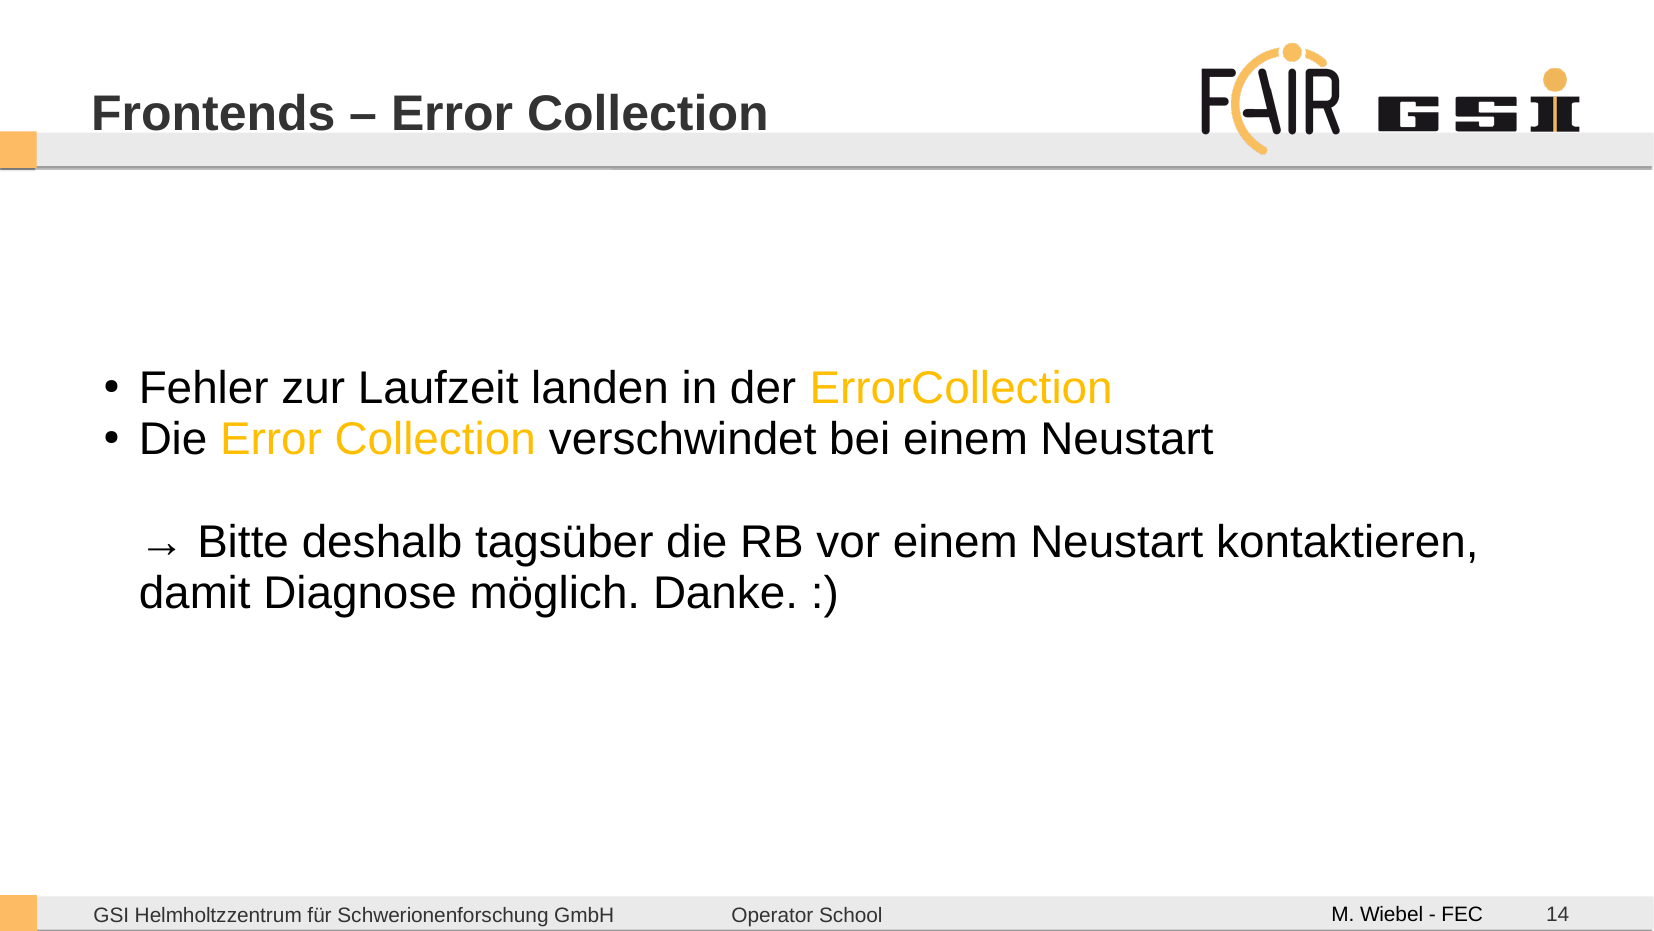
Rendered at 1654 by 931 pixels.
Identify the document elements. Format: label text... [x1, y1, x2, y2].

text_box Fehler zur Laufzeit landen in der ErrorCollection Die Error Collection verschwindet bei einem Neustart → Bitte deshalb tagsüber die RB vor einem Neustart kontaktieren, damit Diagnose möglich. Danke. :) [88, 354, 1565, 827]
title Frontends – Error Collection [76, 41, 1288, 149]
picture [1376, 65, 1581, 132]
picture [1200, 40, 1341, 157]
